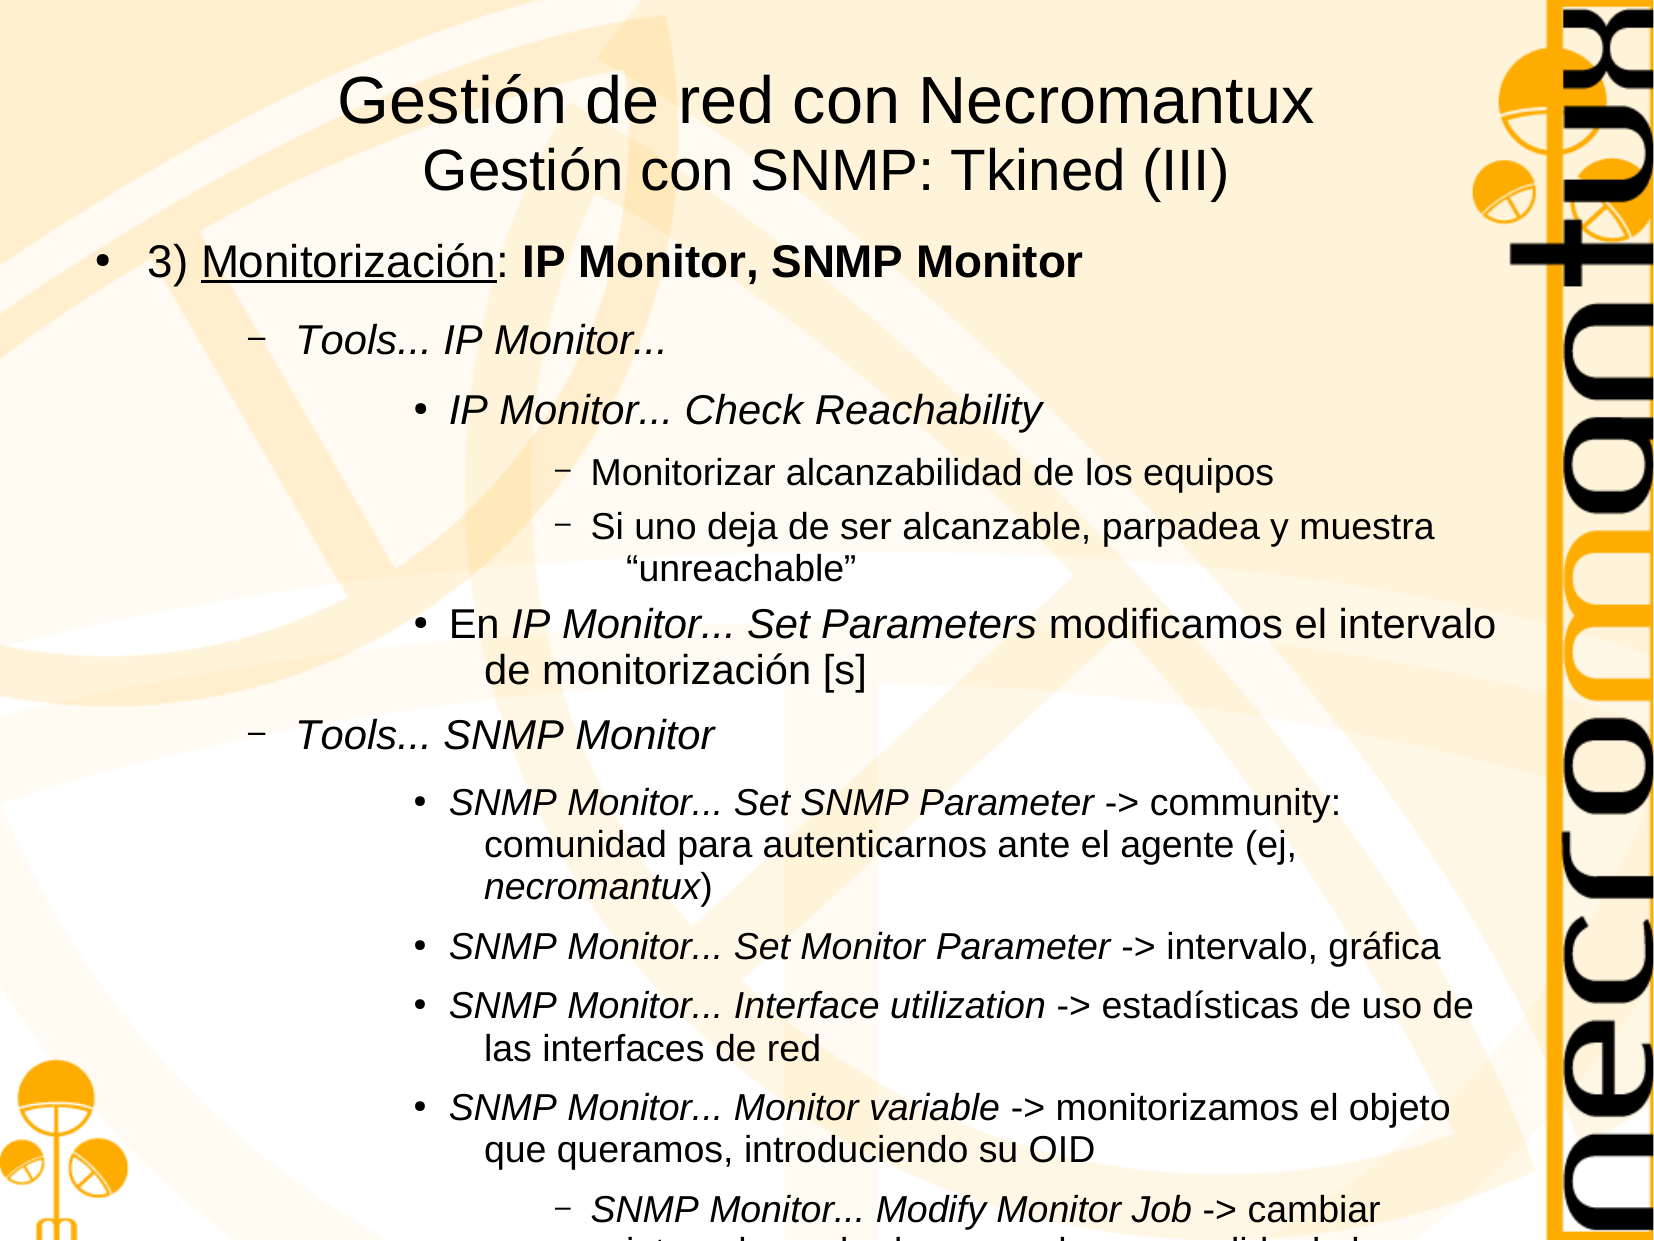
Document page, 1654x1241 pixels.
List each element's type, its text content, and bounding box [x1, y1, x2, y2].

list 3) Monitorización: IP Monitor, SNMP Monitor Tools... IP Monitor... IP Monitor... Check Reachability Monitorizar alcanzabilidad de los equipos Si uno deja de ser alcanzable, parpadea y muestra “unreachable” En IP Monitor... Set Parameters modificamos el intervalo de monitorización [s] Tools... SNMP Monitor SNMP Monitor... Set SNMP Parameter -> community: comunidad para autenticarnos ante el agente (ej, necromantux) SNMP Monitor... Set Monitor Parameter -> intervalo, gráfica SNMP Monitor... Interface utilization -> estadísticas de uso de las interfaces de red SNMP Monitor... Monitor variable -> monitorizamos el objeto que queramos, introduciendo su OID SNMP Monitor... Modify Monitor Job -> cambiar intervalo, umbrales para alarmas, salida de la alarma, o matar el monitor [59, 236, 1506, 1241]
title Gestión de red con Necromantux Gestión con SNMP: Tkined (III) [82, 54, 1571, 211]
picture [0, 0, 1654, 1240]
